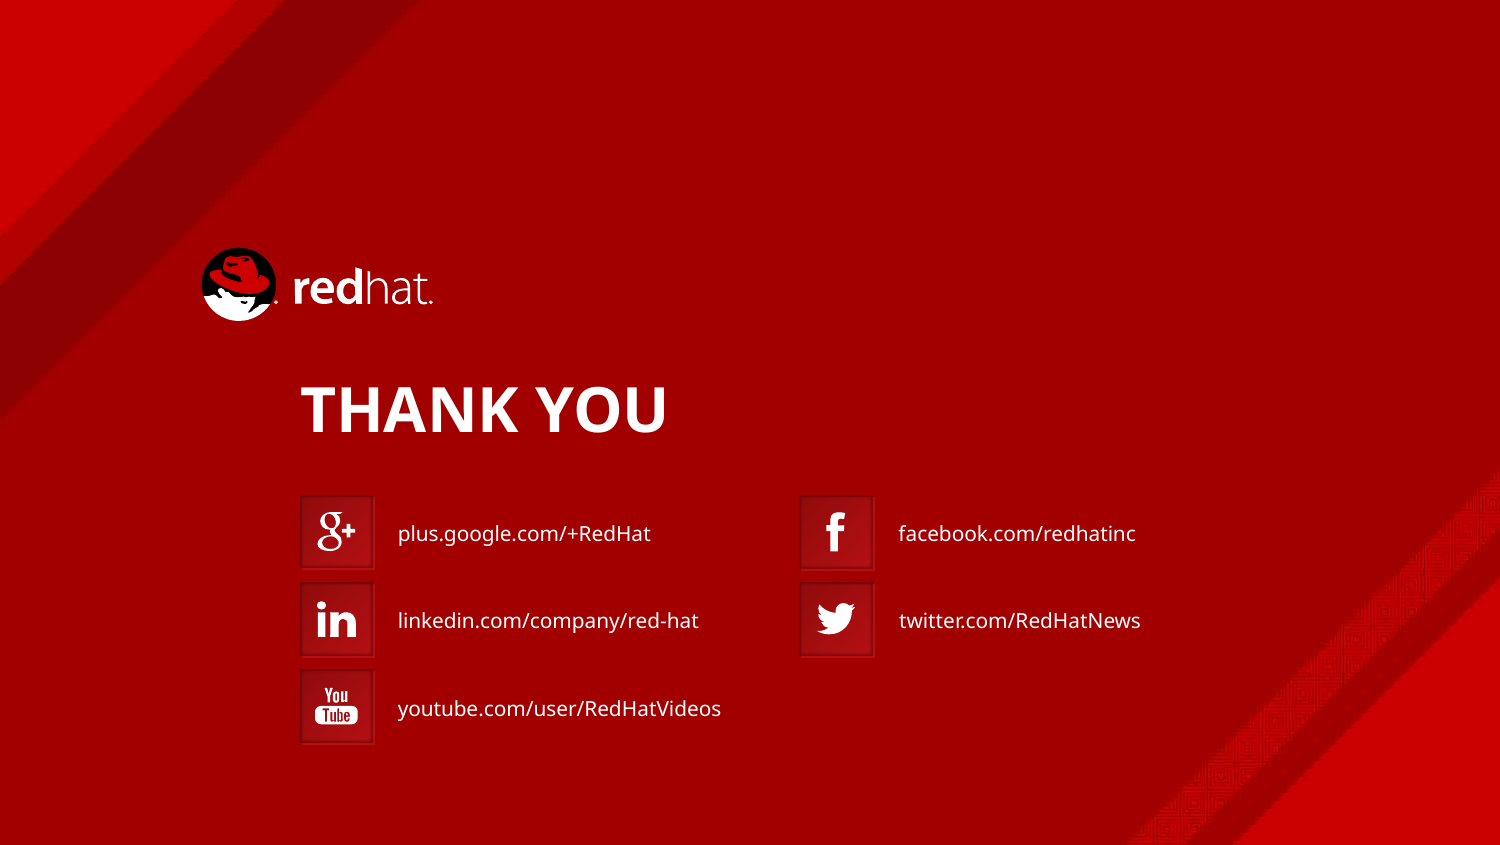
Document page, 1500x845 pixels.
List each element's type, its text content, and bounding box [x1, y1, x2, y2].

text_box linkedin.com/company/red-hat [397, 606, 693, 634]
text_box plus.google.com/+RedHat [397, 519, 645, 546]
picture [0, 0, 1500, 845]
text_box youtube.com/user/RedHatVideos [397, 693, 718, 721]
text_box facebook.com/redhatinc [898, 519, 1131, 547]
text_box twitter.com/RedHatNews [899, 606, 1141, 634]
title THANK YOU [300, 366, 1291, 526]
